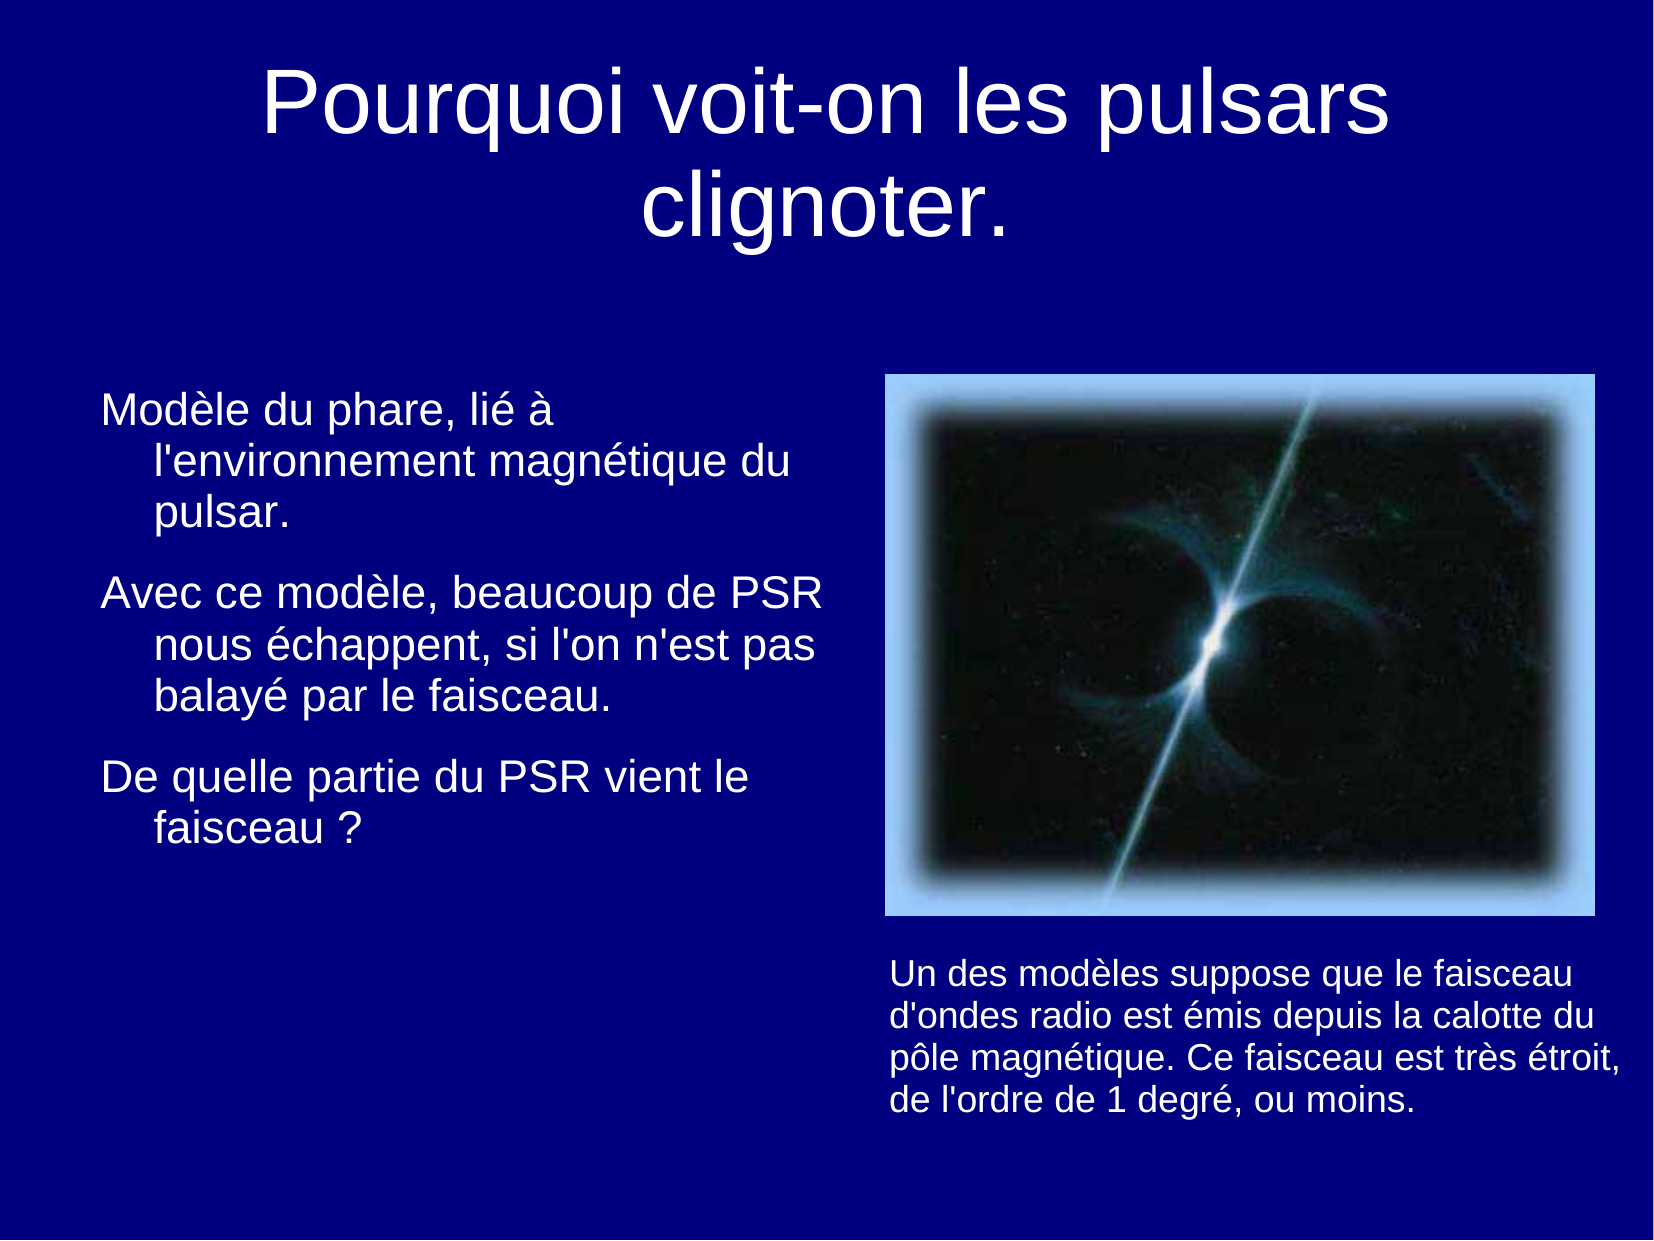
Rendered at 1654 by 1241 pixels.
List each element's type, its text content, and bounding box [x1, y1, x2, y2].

title Pourquoi voit-on les pulsars clignoter. [82, 49, 1571, 257]
text_box Un des modèles suppose que le faisceau d'ondes radio est émis depuis la calotte du pôle magnétique. Ce faisceau est très étroit, de l'ordre de 1 degré, ou moins. [874, 944, 1637, 1128]
picture [885, 374, 1595, 916]
list Modèle du phare, lié à l'environnement magnétique du pulsar. Avec ce modèle, beaucoup de PSR nous échappent, si l'on n'est pas balayé par le faisceau. De quelle partie du PSR vient le faisceau ? [82, 383, 827, 1203]
